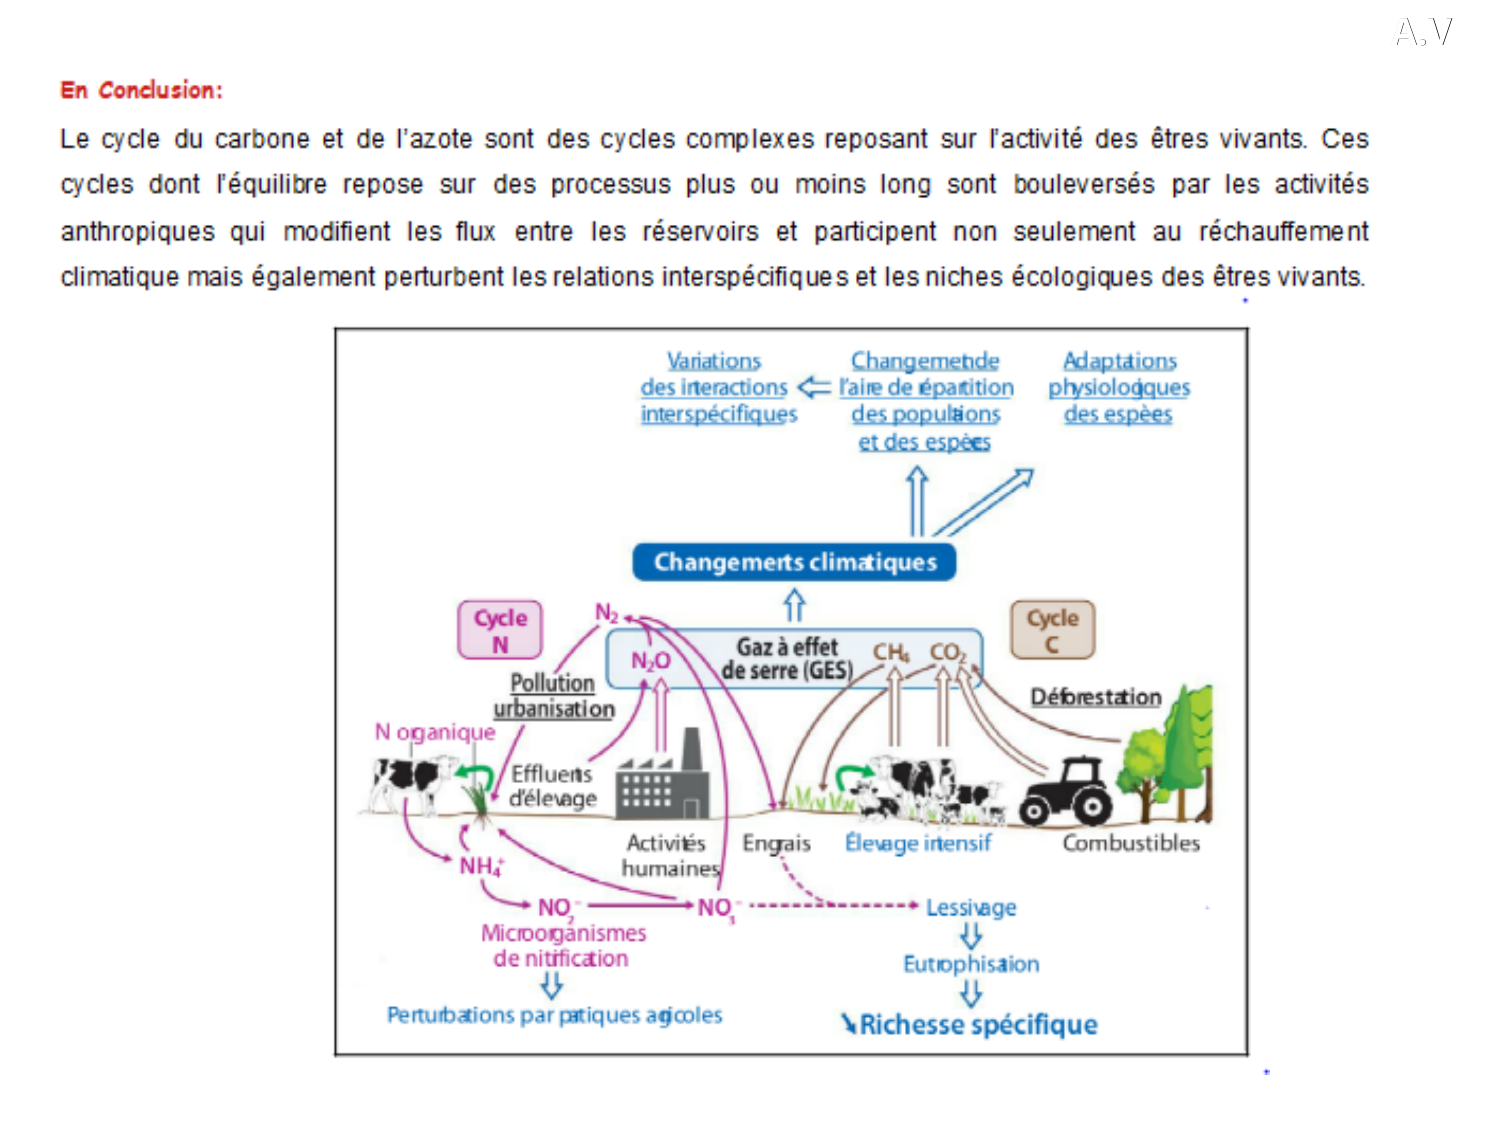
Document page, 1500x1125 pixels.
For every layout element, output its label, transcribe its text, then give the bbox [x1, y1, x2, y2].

text_box A.V [1375, 0, 1500, 61]
picture [35, 58, 1386, 308]
picture [318, 311, 1270, 1075]
